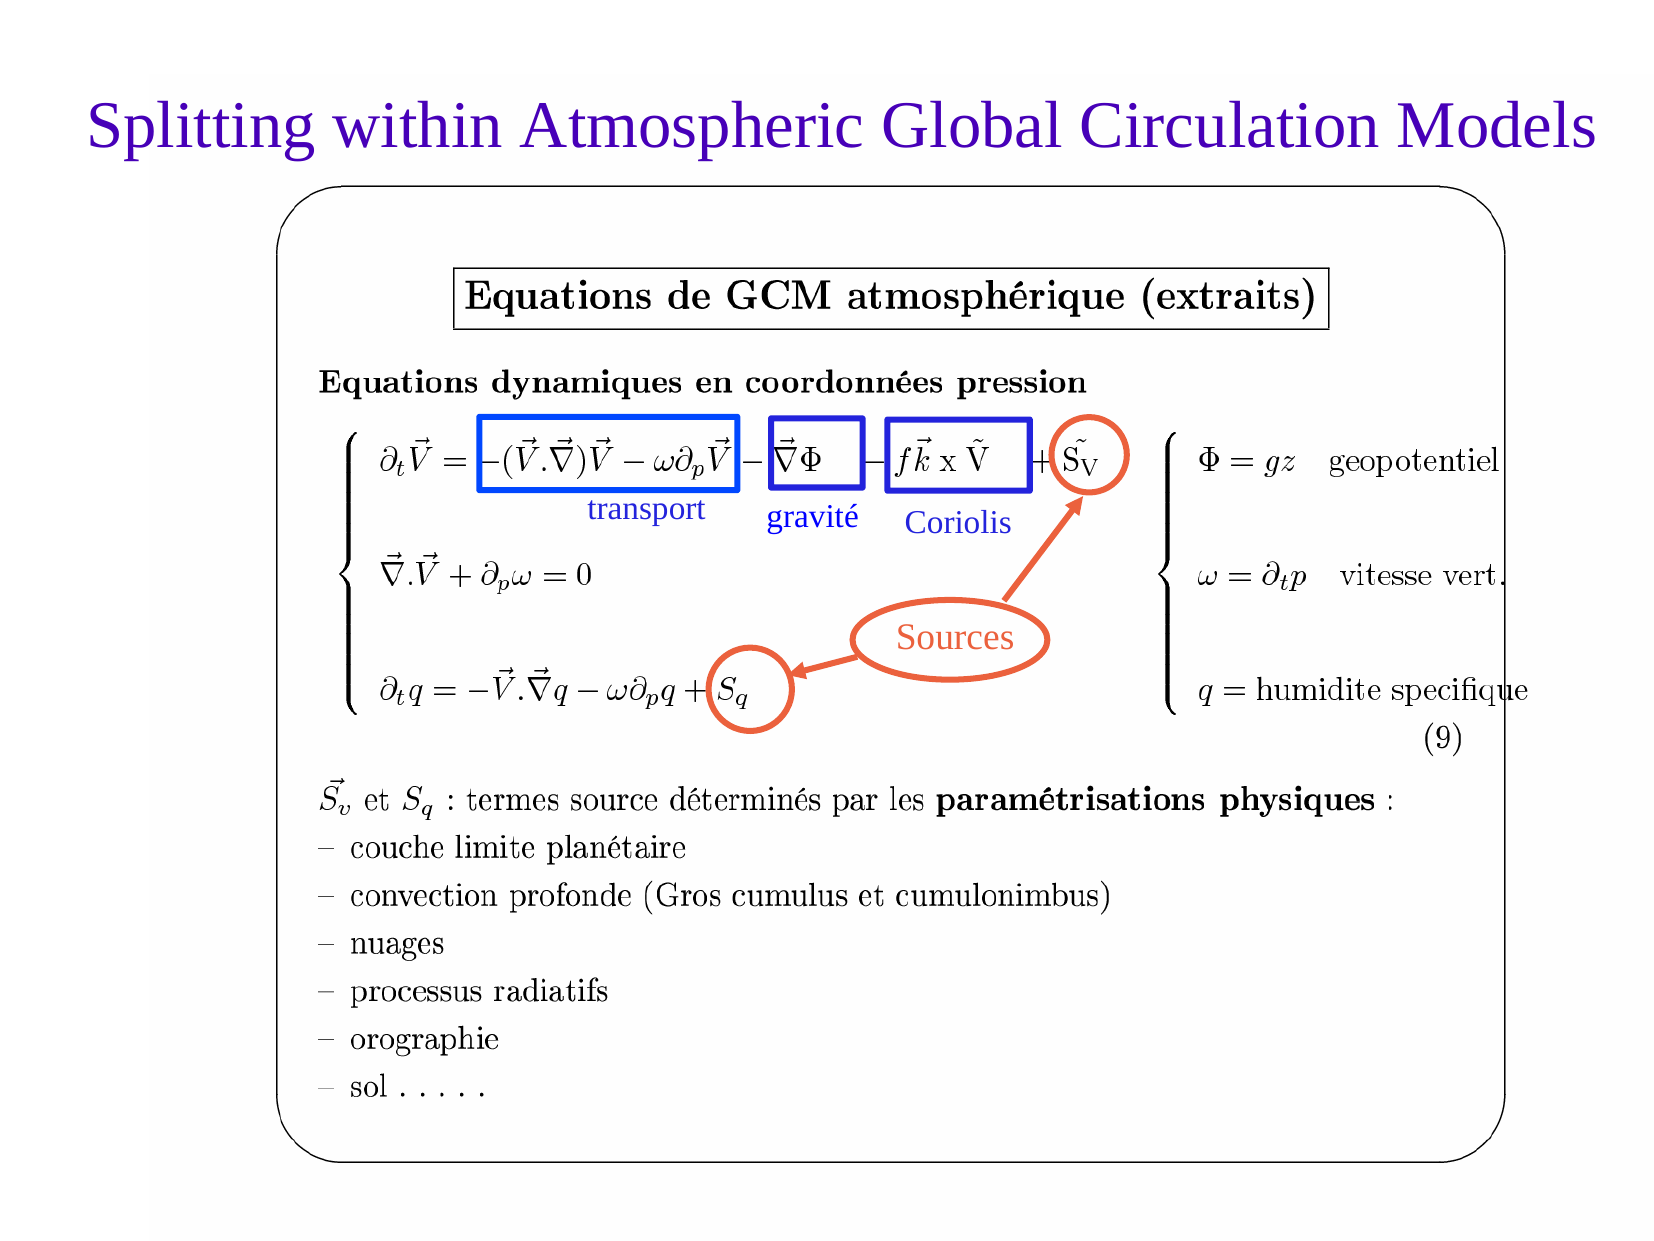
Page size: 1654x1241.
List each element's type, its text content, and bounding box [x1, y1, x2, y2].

text_box Sources [895, 615, 1015, 658]
text_box Splitting within Atmospheric Global Circulation Models [86, 87, 1600, 163]
text_box transport [587, 494, 707, 528]
picture [149, 74, 1654, 1241]
text_box gravité [766, 497, 860, 535]
text_box Coriolis [904, 503, 1013, 542]
